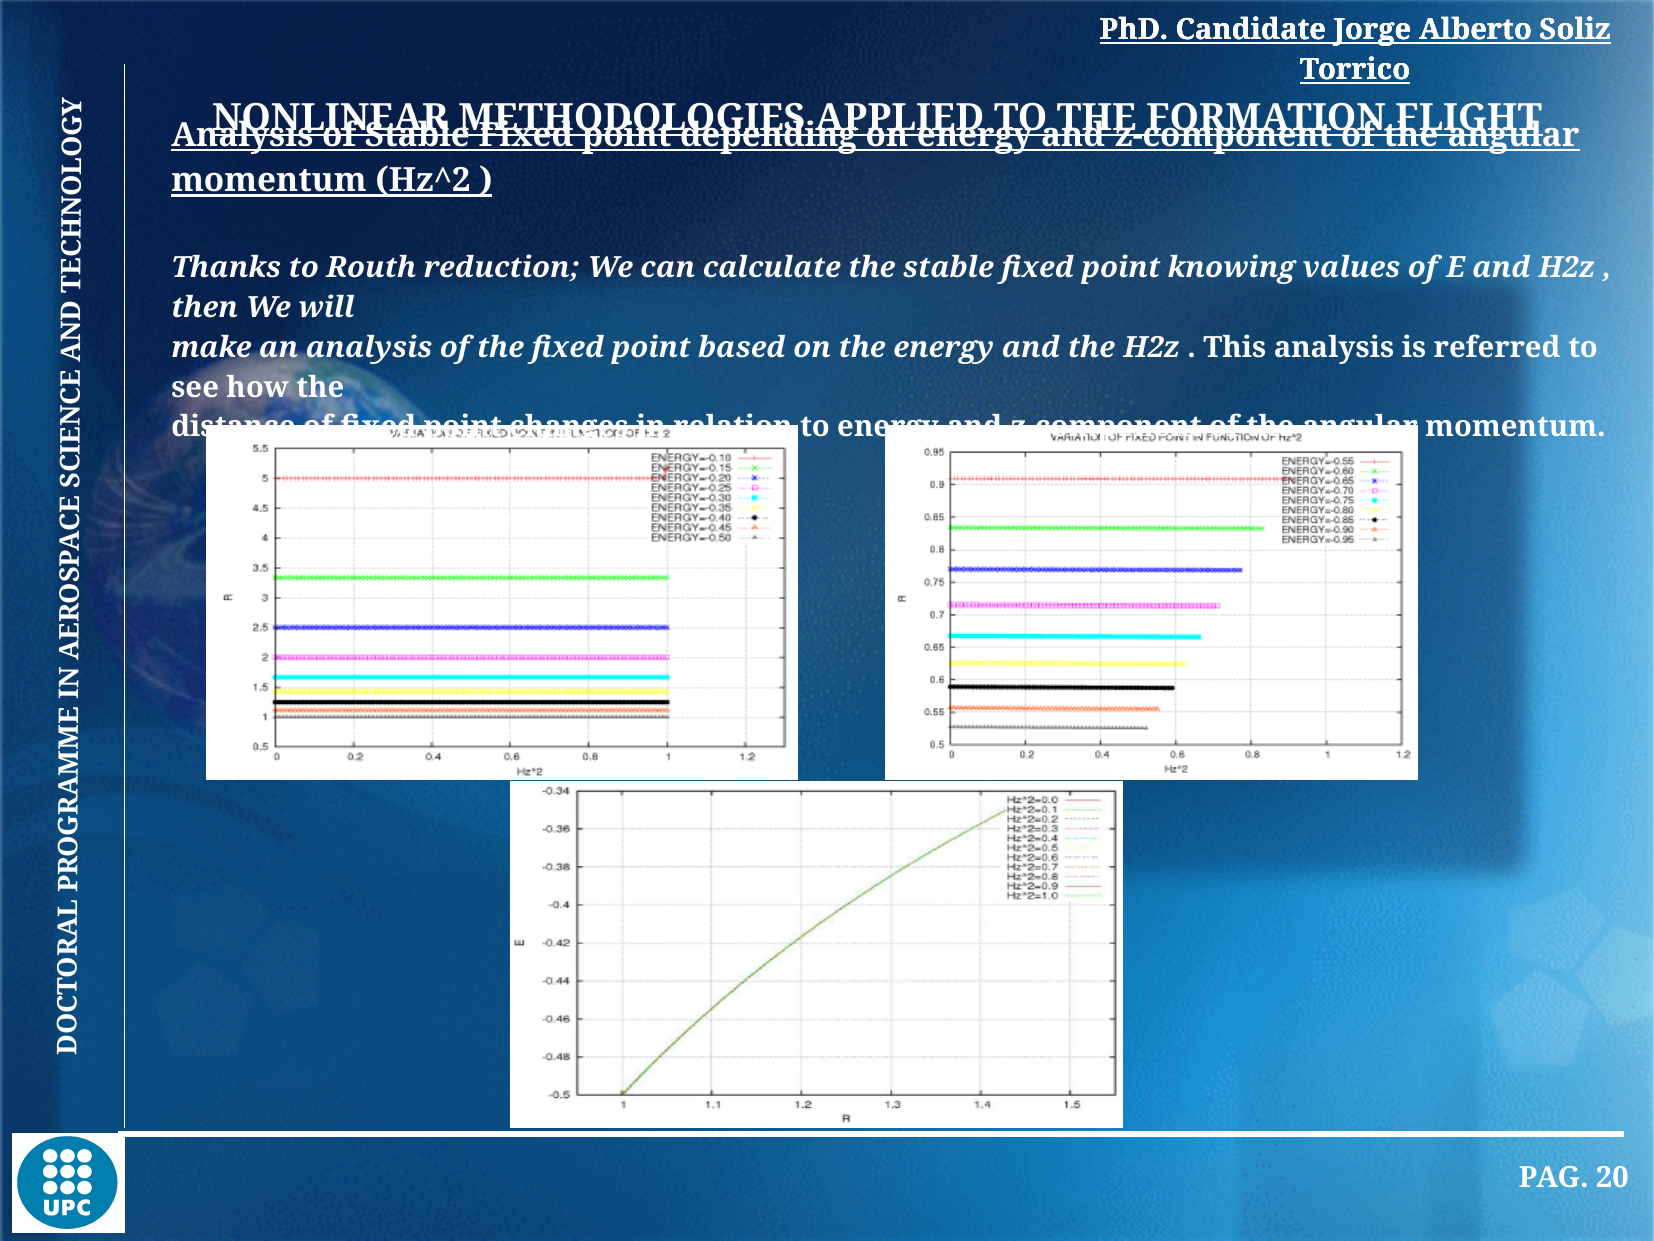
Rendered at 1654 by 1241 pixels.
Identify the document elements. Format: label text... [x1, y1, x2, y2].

title PhD. Candidate Jorge Alberto Soliz Torrico [1057, 0, 1654, 109]
title DOCTORAL PROGRAMME IN AEROSPACE SCIENCE AND TECHNOLOGY [8, 88, 124, 1064]
picture [0, 0, 1654, 1241]
title PAG. 20 [1505, 1116, 1642, 1237]
title Analysis of Stable Fixed point depending on energy and z-component of the angular momentum (Hz^2 ) Thanks to Routh reduction; We can calculate the stable fixed point knowing values of E and H2z , then We will make an analysis of the fixed point based on the energy and the H2z . This analysis is referred to see how the distance of fixed point changes in relation to energy and z-component of the angular momentum. [171, 172, 1625, 384]
title NONLINEAR METHODOLOGIES APPLIED TO THE FORMATION FLIGHT [118, 59, 1625, 148]
